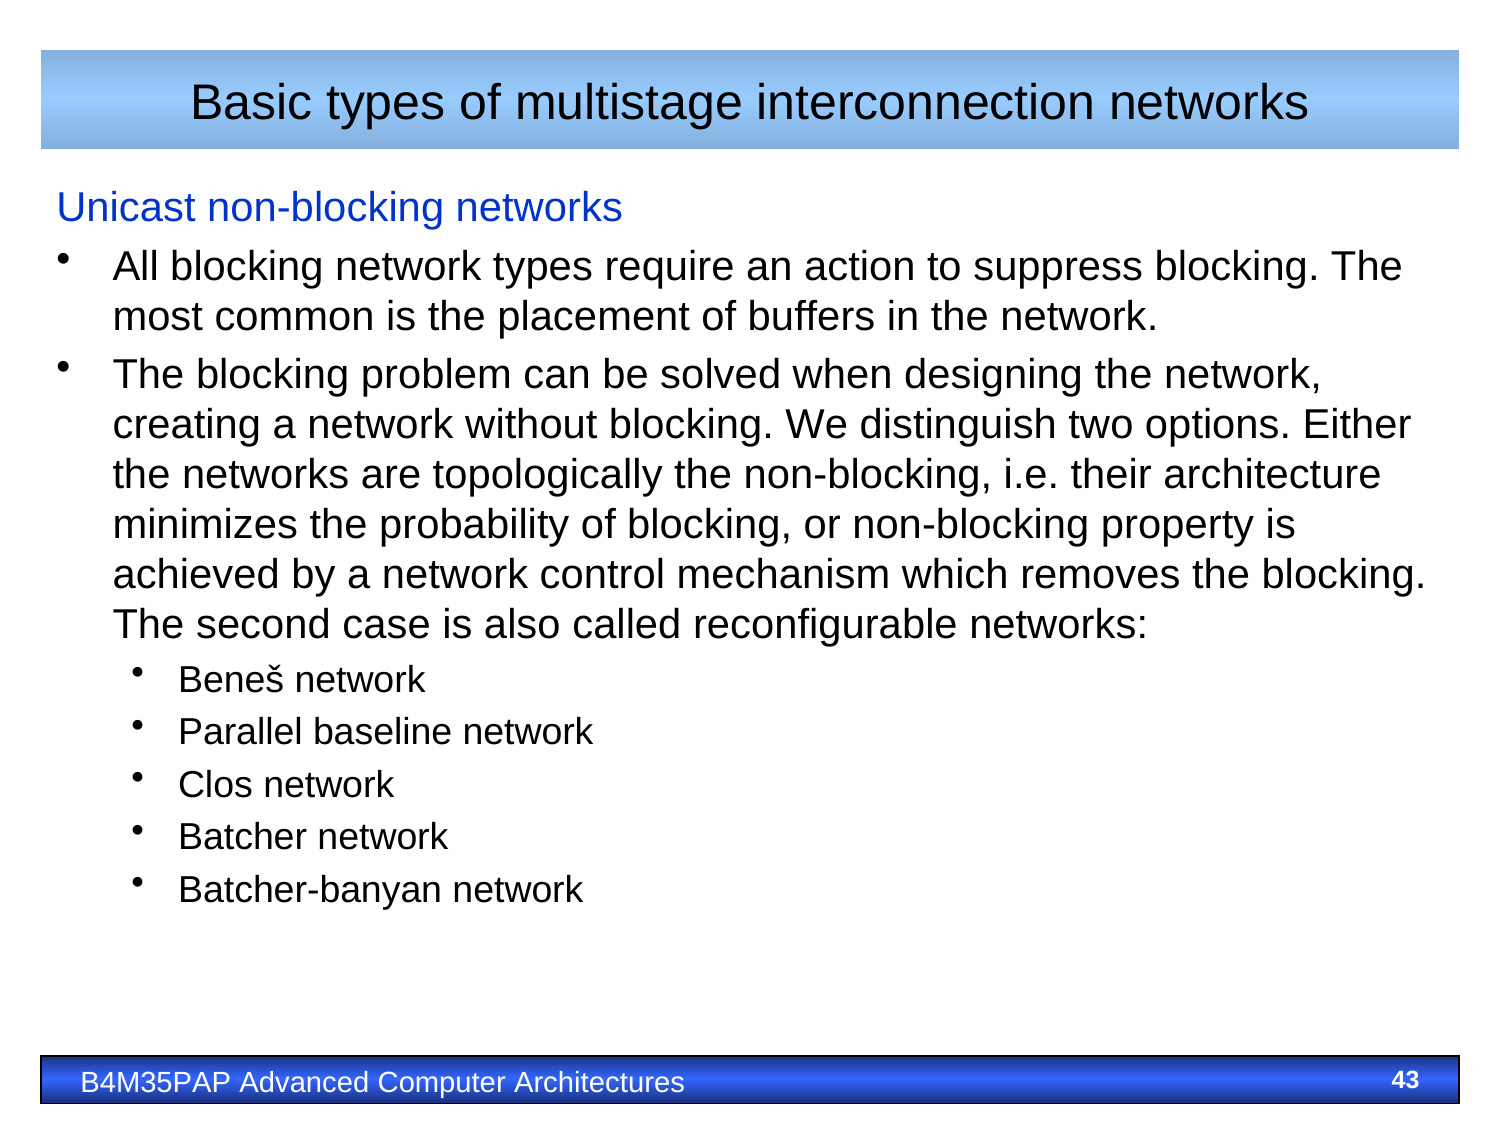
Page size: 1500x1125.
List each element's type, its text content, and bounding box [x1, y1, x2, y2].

title Basic types of multistage interconnection networks [41, 50, 1459, 149]
list Unicast non-blocking networks All blocking network types require an action to suppress blocking. The most common is the placement of buffers in the network. The blocking problem can be solved when designing the network, creating a network without blocking. We distinguish two options. Either the networks are topologically the non-blocking, i.e. their architecture minimizes the probability of blocking, or non-blocking property is achieved by a network control mechanism which removes the blocking. The second case is also called reconfigurable networks: Beneš network Parallel baseline network Clos network Batcher network Batcher-banyan network [41, 172, 1459, 1000]
